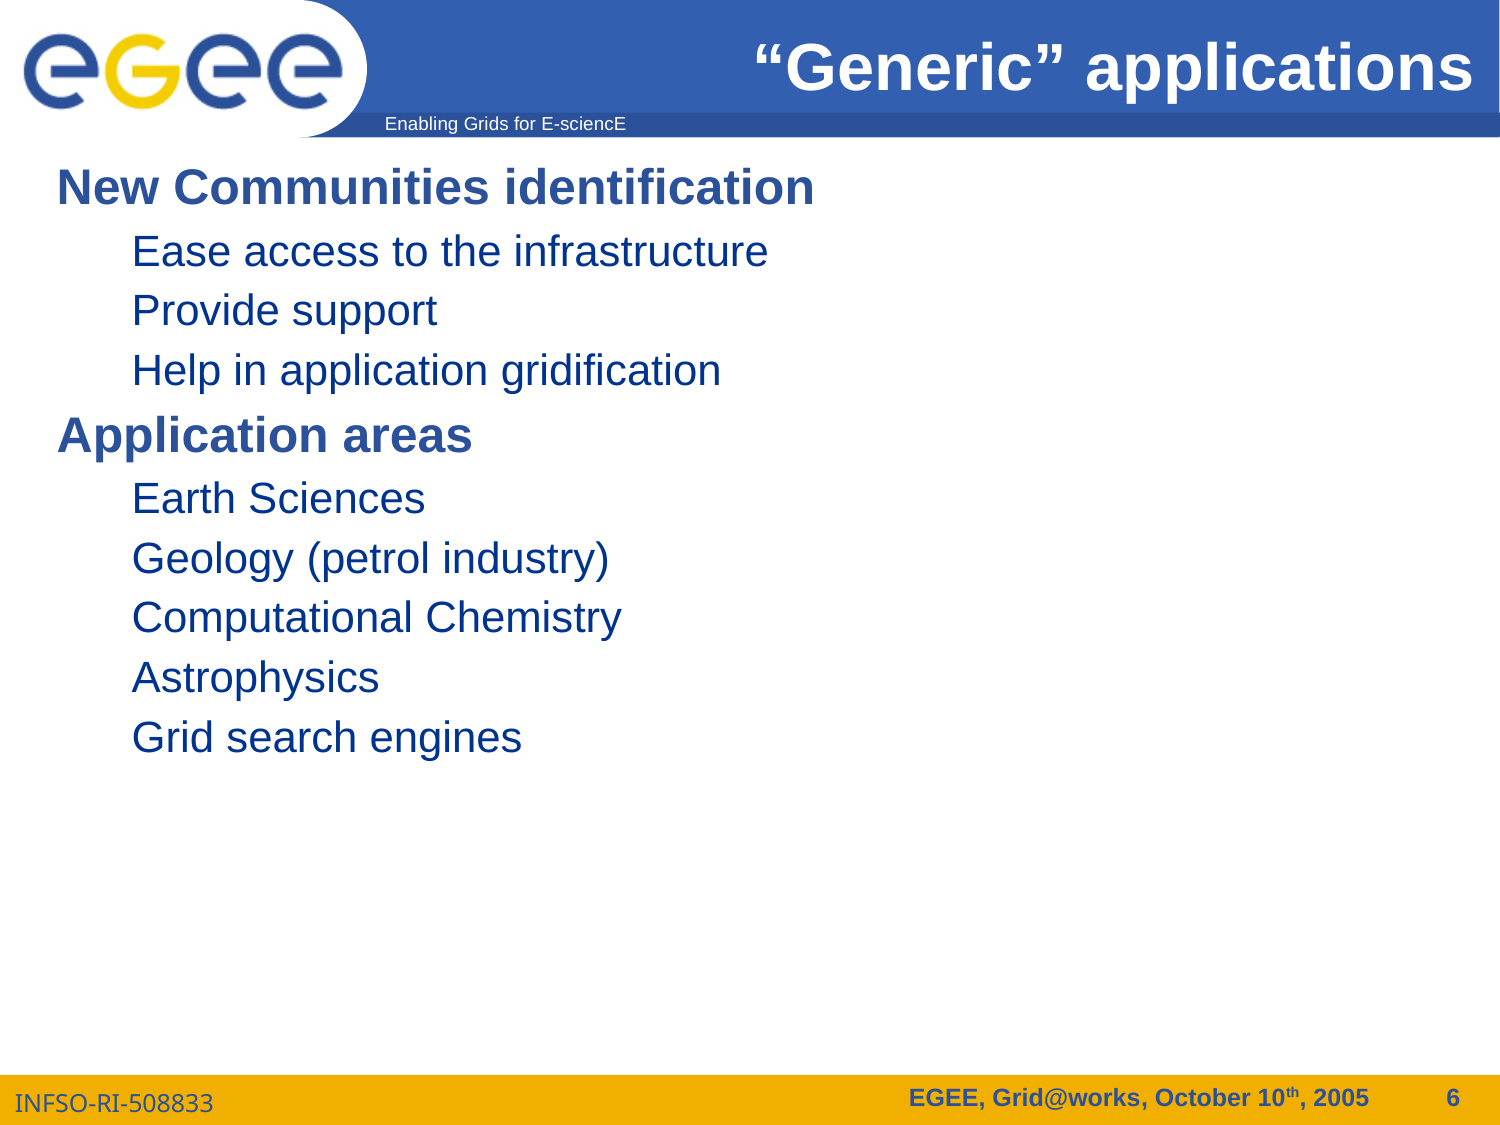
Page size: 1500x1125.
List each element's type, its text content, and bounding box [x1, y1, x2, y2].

list New Communities identification Ease access to the infrastructure Provide support Help in application gridification Application areas Earth Sciences Geology (petrol industry) Computational Chemistry Astrophysics Grid search engines [56, 159, 1466, 1051]
picture [18, 30, 349, 112]
title “Generic” applications [369, 10, 1475, 124]
